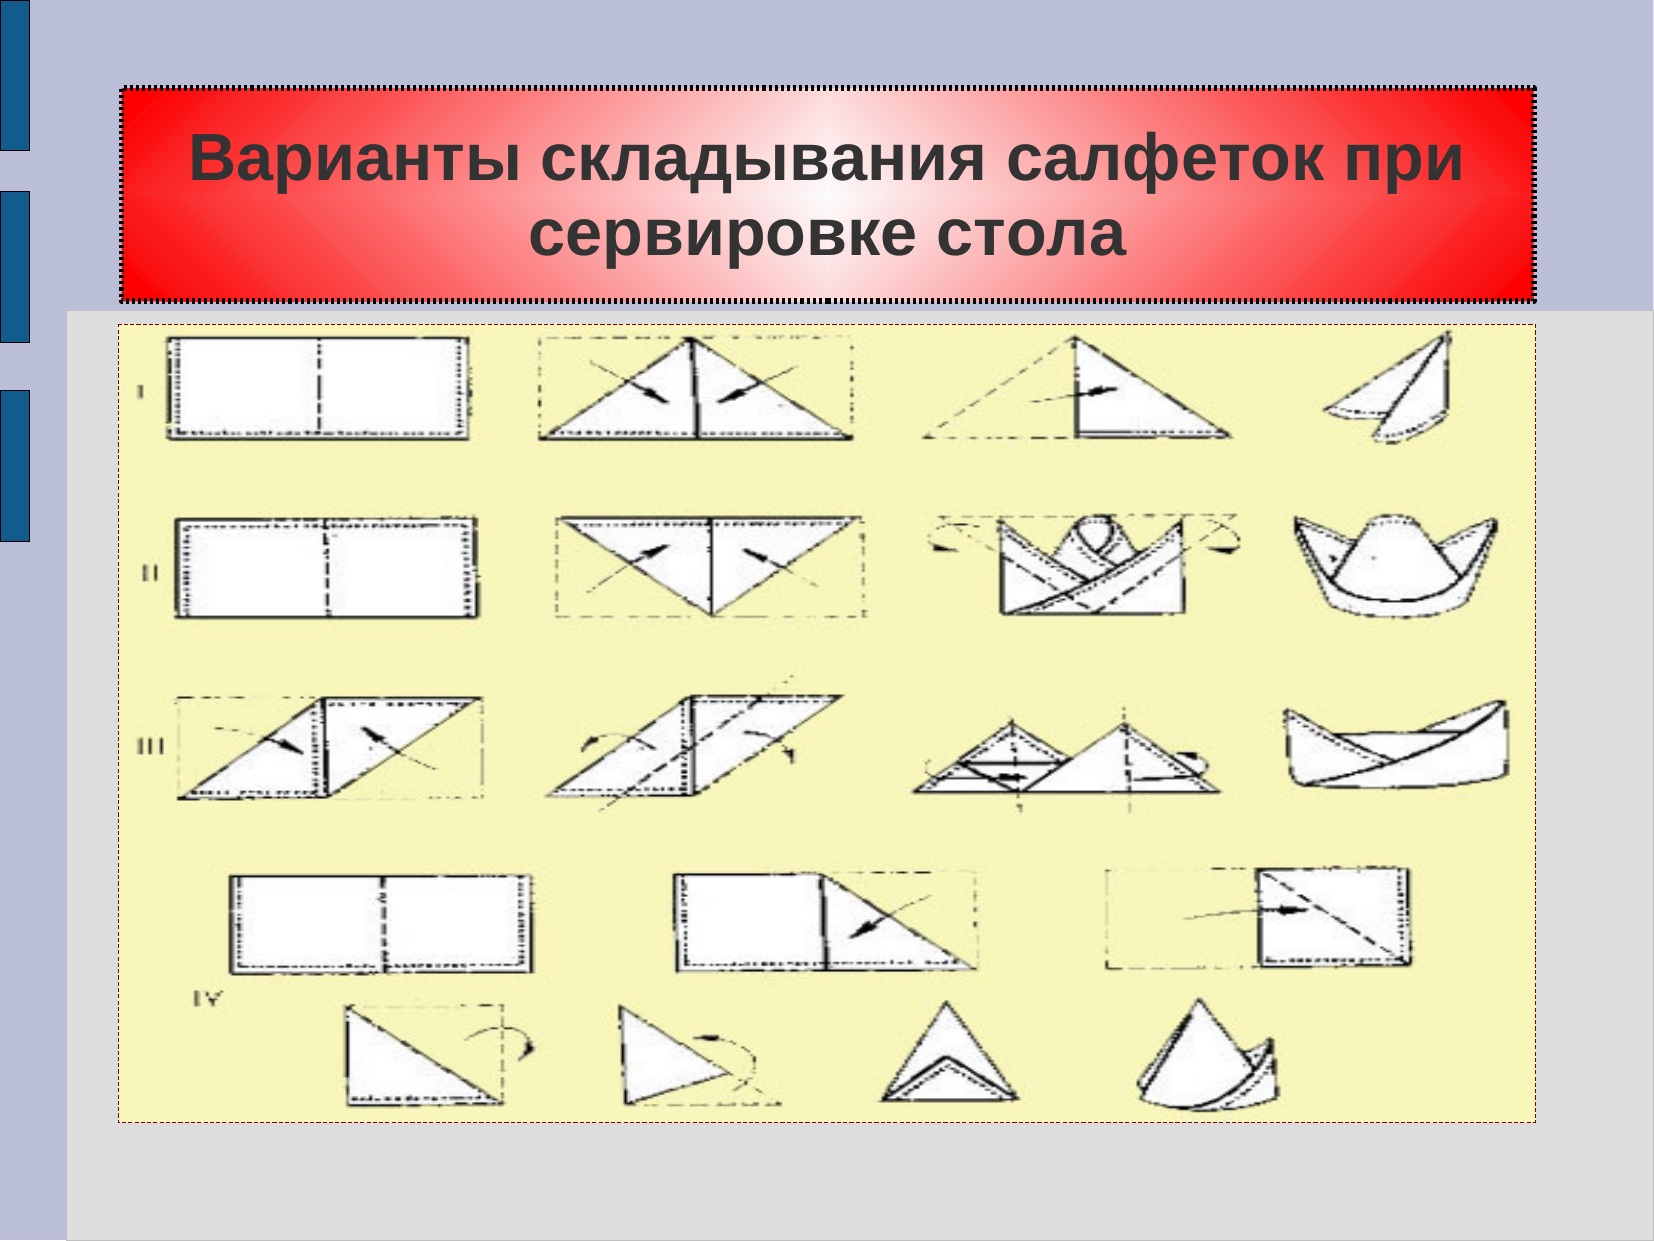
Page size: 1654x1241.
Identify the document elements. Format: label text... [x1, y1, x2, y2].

picture [118, 324, 1536, 1123]
title Варианты складывания салфеток при сервировке стола [121, 88, 1534, 302]
